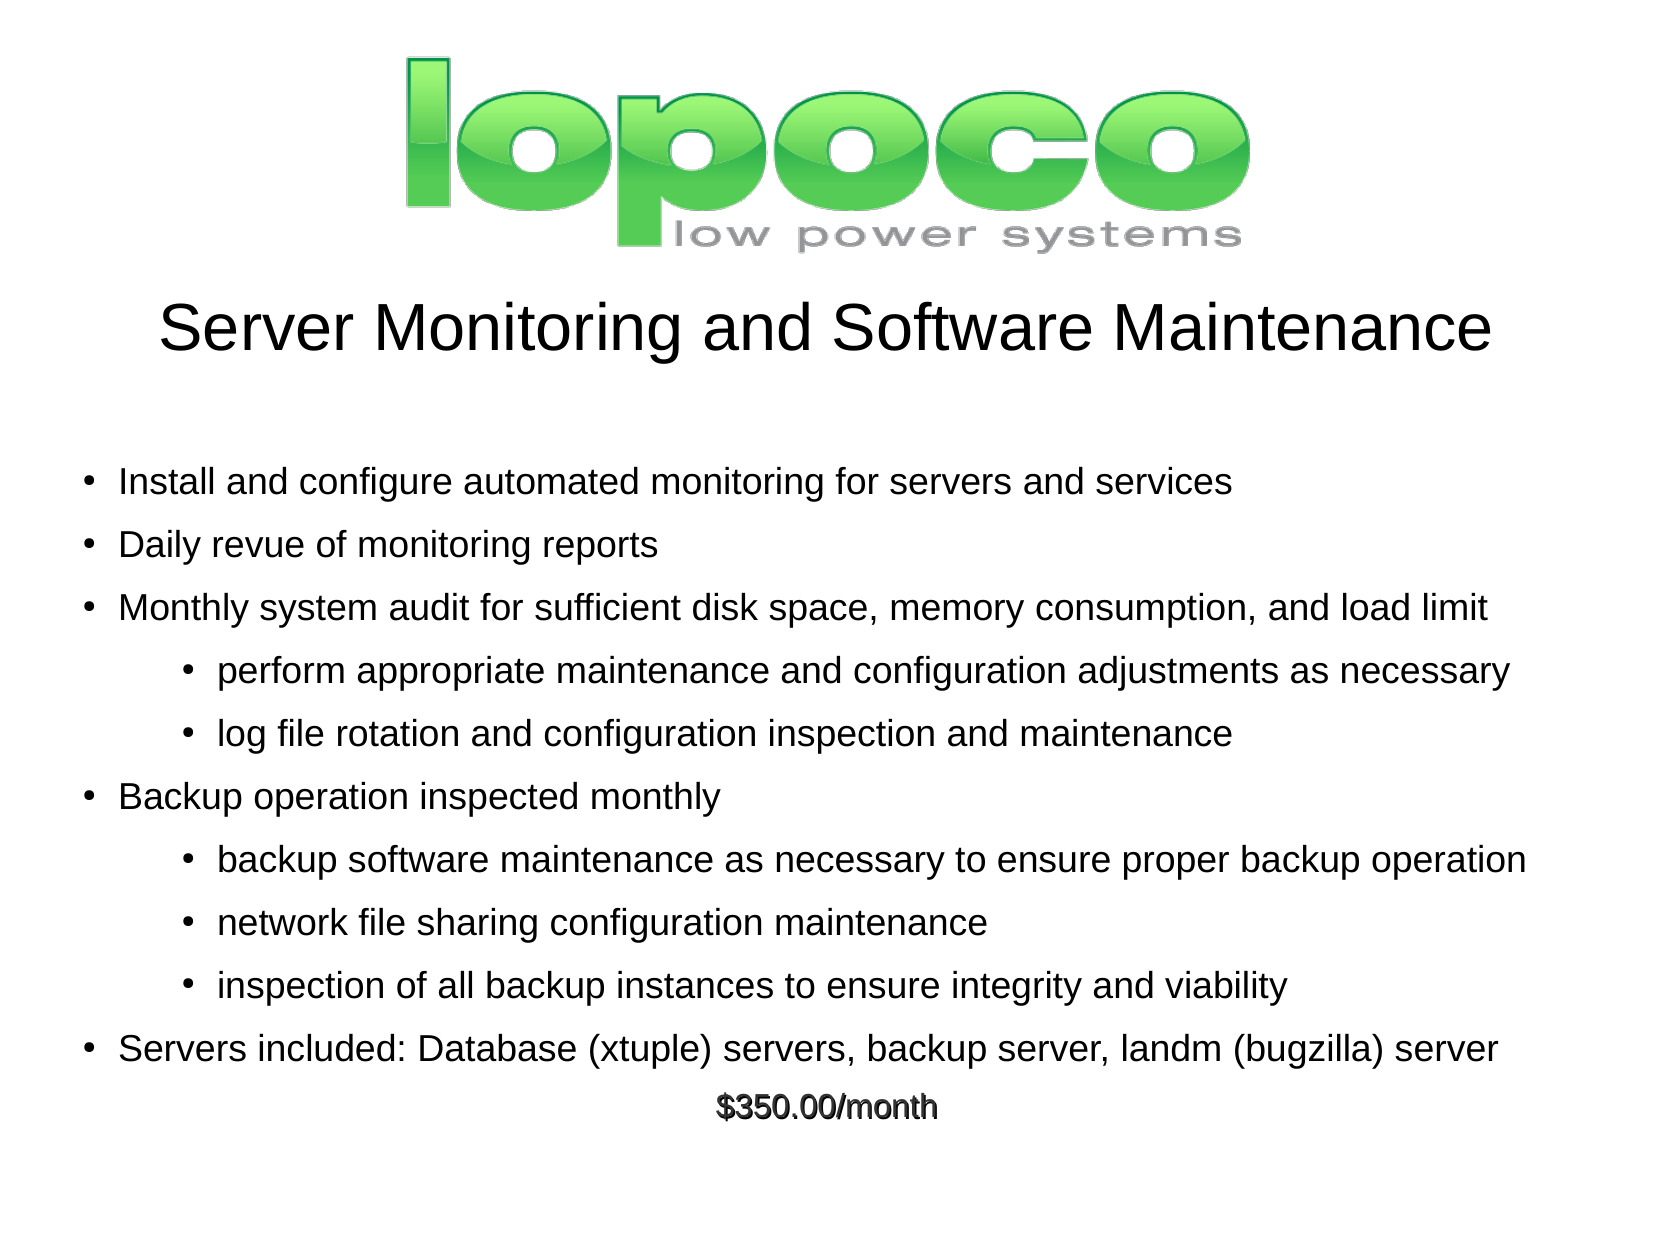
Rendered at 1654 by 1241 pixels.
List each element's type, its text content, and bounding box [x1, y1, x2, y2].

picture [384, 49, 1270, 257]
subtitle Server Monitoring and Software Maintenance Install and configure automated monitoring for servers and services Daily revue of monitoring reports Monthly system audit for sufficient disk space, memory consumption, and load limit perform appropriate maintenance and configuration adjustments as necessary log file rotation and configuration inspection and maintenance Backup operation inspected monthly backup software maintenance as necessary to ensure proper backup operation network file sharing configuration maintenance inspection of all backup instances to ensure integrity and viability Servers included: Database (xtuple) servers, backup server, landm (bugzilla) server $350.00/month [82, 290, 1571, 1141]
